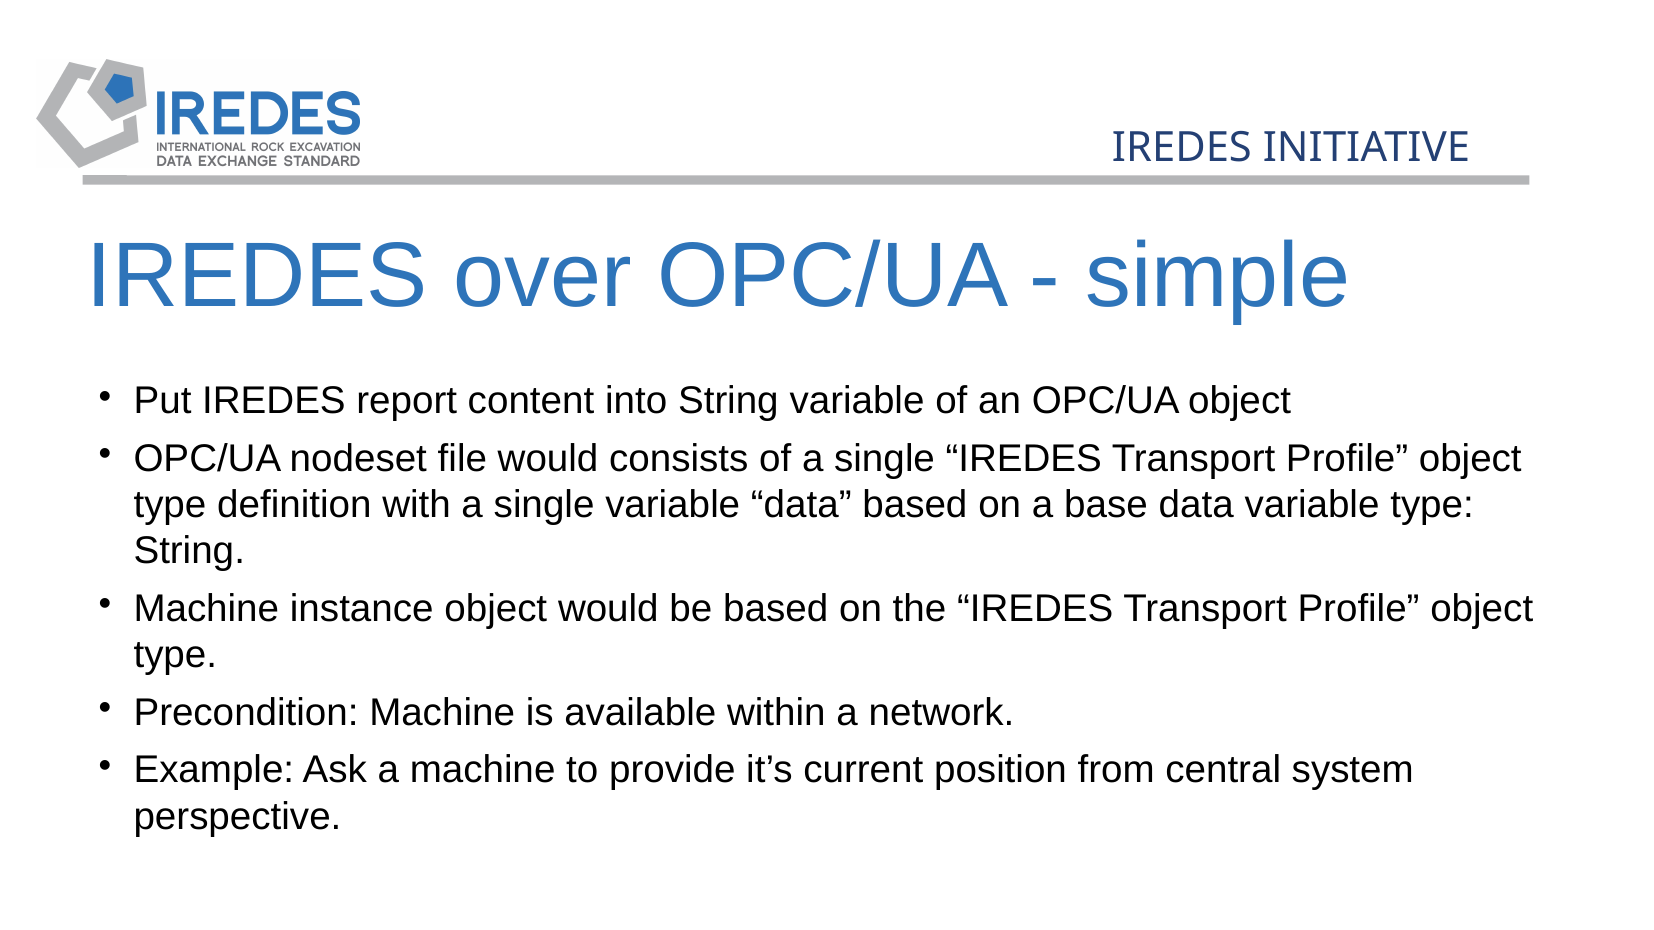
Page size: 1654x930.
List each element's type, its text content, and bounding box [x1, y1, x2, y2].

text_box Put IREDES report content into String variable of an OPC/UA object OPC/UA nodeset file would consists of a single “IREDES Transport Profile” object type definition with a single variable “data” based on a base data variable type: String. Machine instance object would be based on the “IREDES Transport Profile” object type. Precondition: Machine is available within a network. Example: Ask a machine to provide it’s current position from central system perspective. [86, 374, 1575, 840]
picture [36, 59, 360, 168]
text_box IREDES over OPC/UA - simple [86, 209, 1575, 330]
